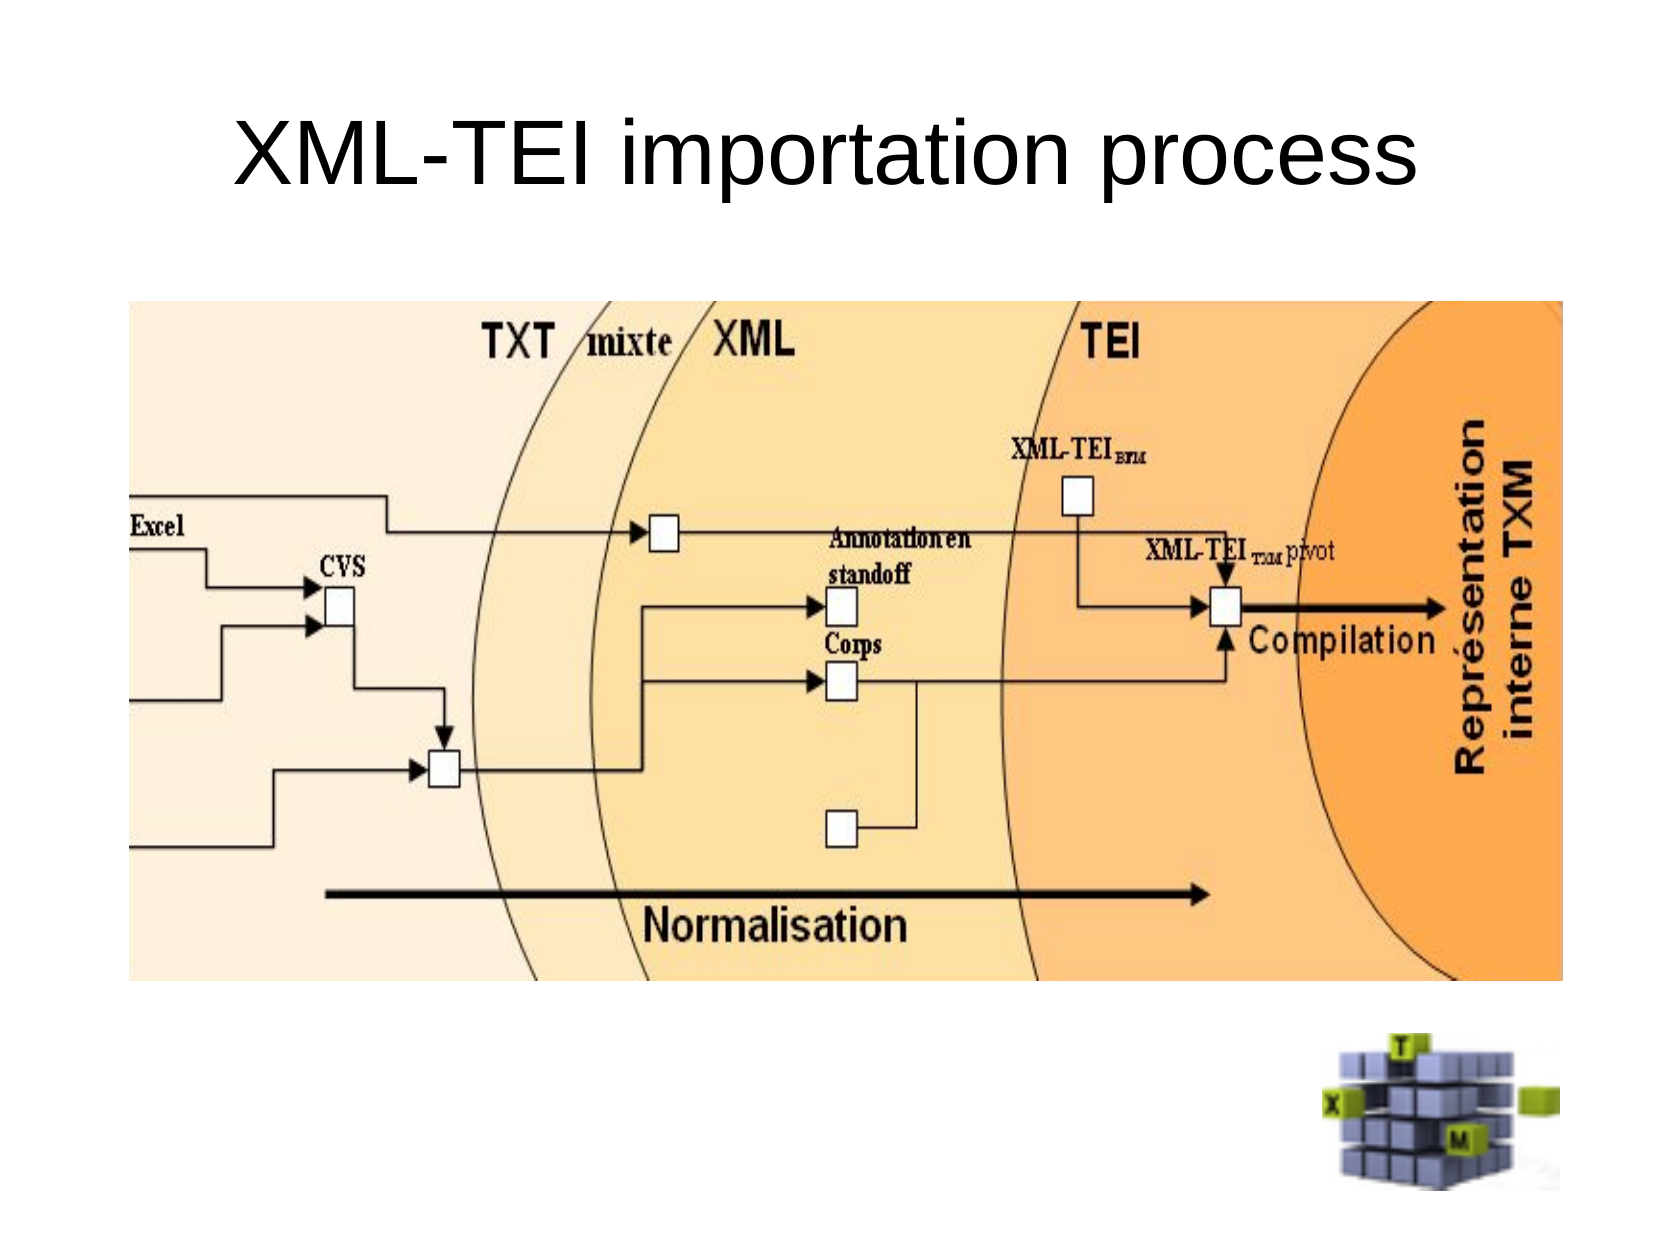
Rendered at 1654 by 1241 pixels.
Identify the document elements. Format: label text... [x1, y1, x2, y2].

picture [1322, 1033, 1560, 1191]
title XML-TEI importation process [82, 49, 1571, 257]
picture [129, 301, 1563, 981]
